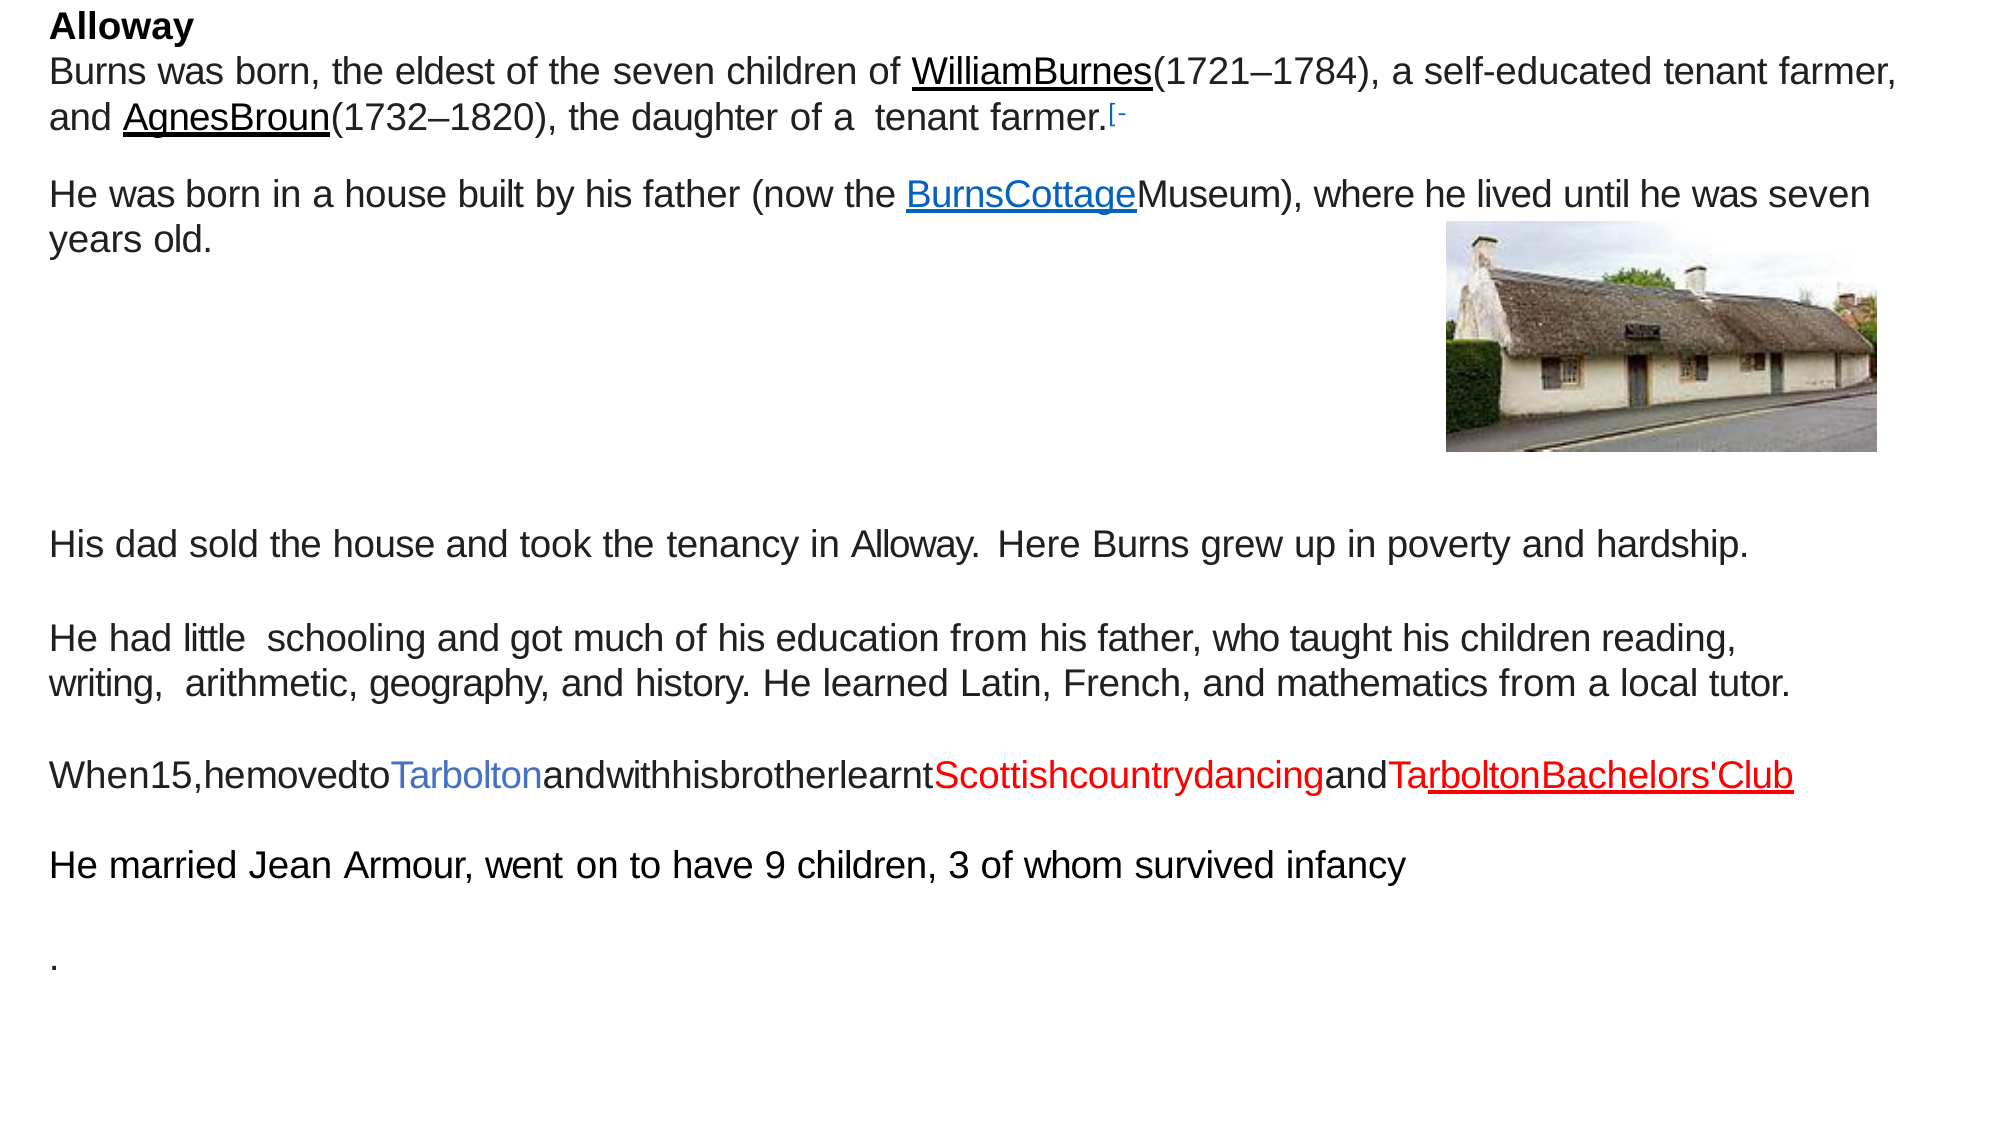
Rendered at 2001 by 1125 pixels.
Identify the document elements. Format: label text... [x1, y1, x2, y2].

picture [1446, 221, 1877, 452]
text_box Alloway Burns was born, the eldest of the seven children of William Burnes (1721–1784), a self-educated tenant farmer, and Agnes Broun (1732–1820), the daughter of a tenant farmer.[ He was born in a house built by his father (now the Burns Cottage Museum), where he lived until he was seven years old. [42, 0, 1904, 261]
text_box His dad sold the house and took the tenancy in Alloway. Here Burns grew up in poverty and hardship. He had little schooling and got much of his education from his father, who taught his children reading, writing, arithmetic, geography, and history. He learned Latin, French, and mathematics from a local tutor. When 15, he moved to Tarbolton and with his brother learnt Scottish country dancing and Tarbolton Bachelors' Club He married Jean Armour, went on to have 9 children, 3 of whom survived infancy . [46, 517, 1878, 1019]
